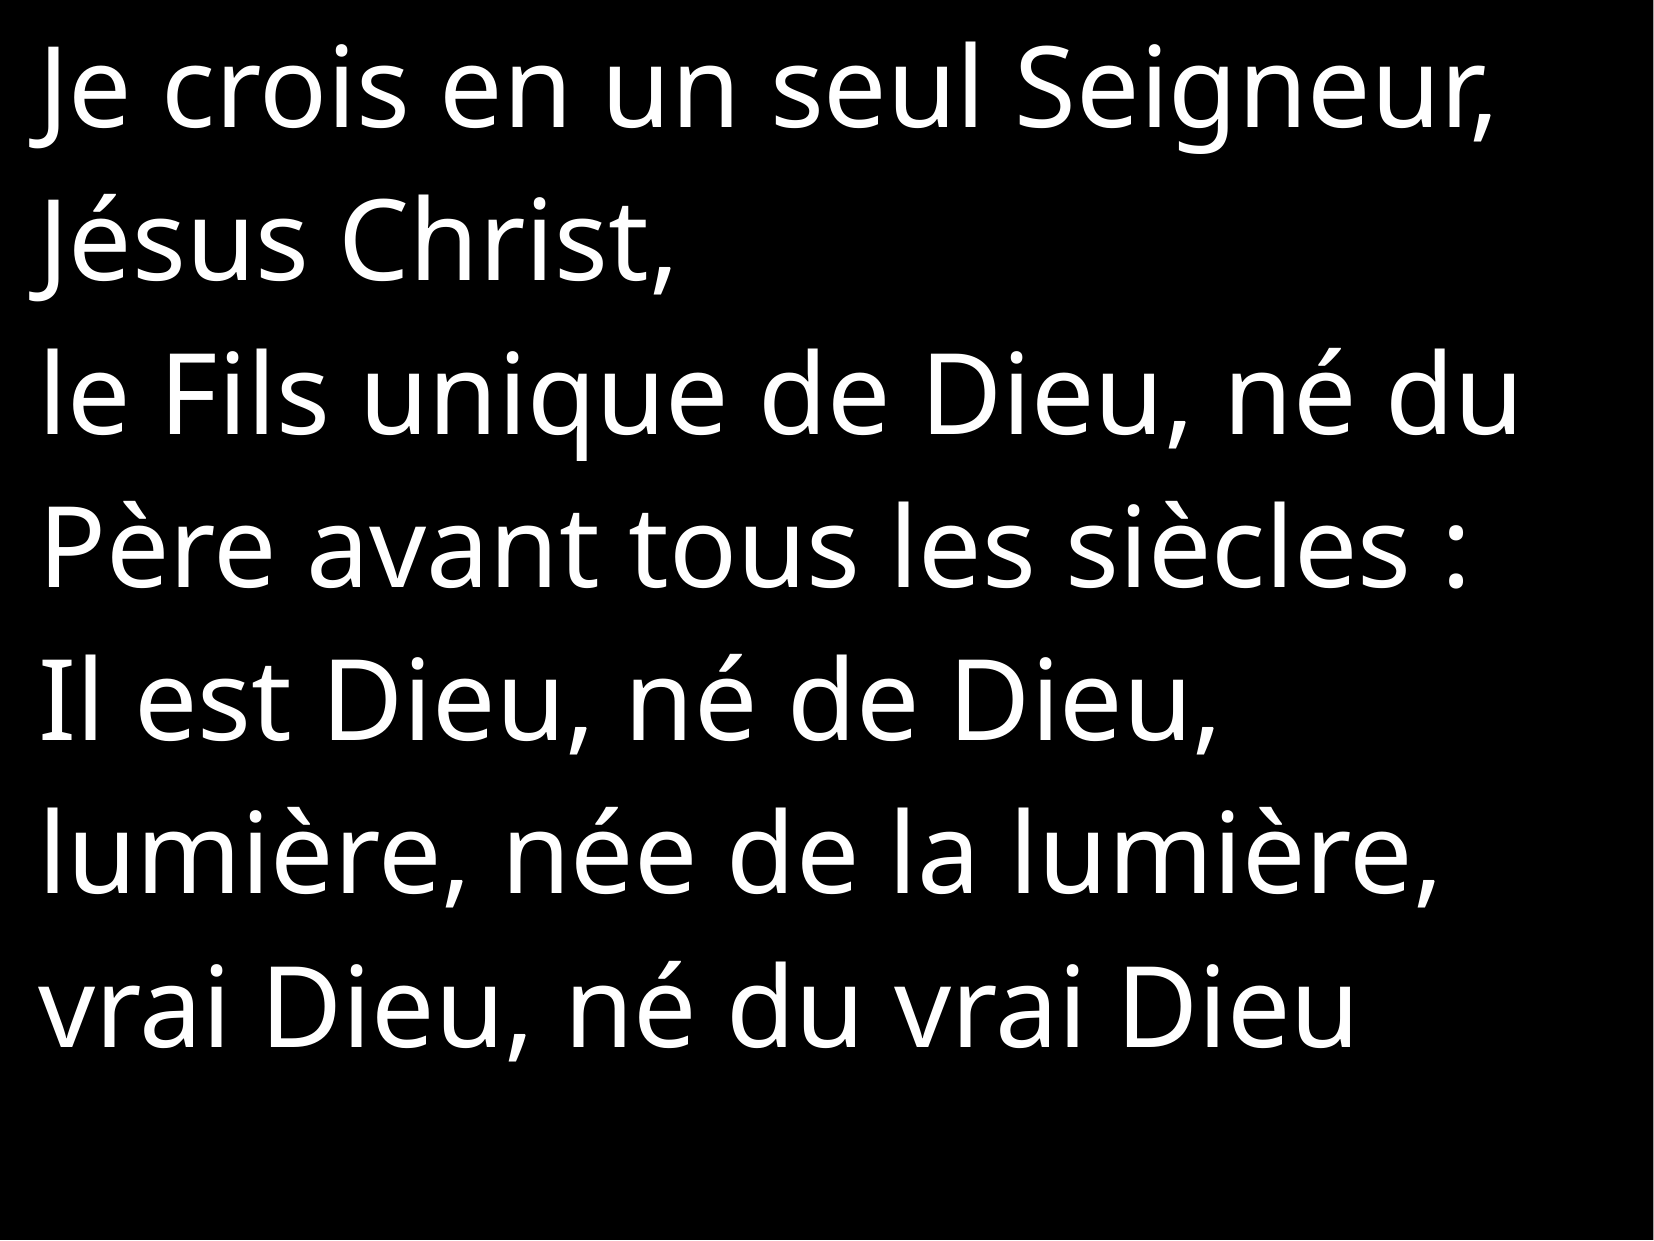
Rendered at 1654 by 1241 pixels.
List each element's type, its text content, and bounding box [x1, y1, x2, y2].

text_box Je crois en un seul Seigneur, Jésus Christ, le Fils unique de Dieu, né du Père avant tous les siècles : Il est Dieu, né de Dieu, lumière, née de la lumière, vrai Dieu, né du vrai Dieu [23, 0, 1630, 1217]
